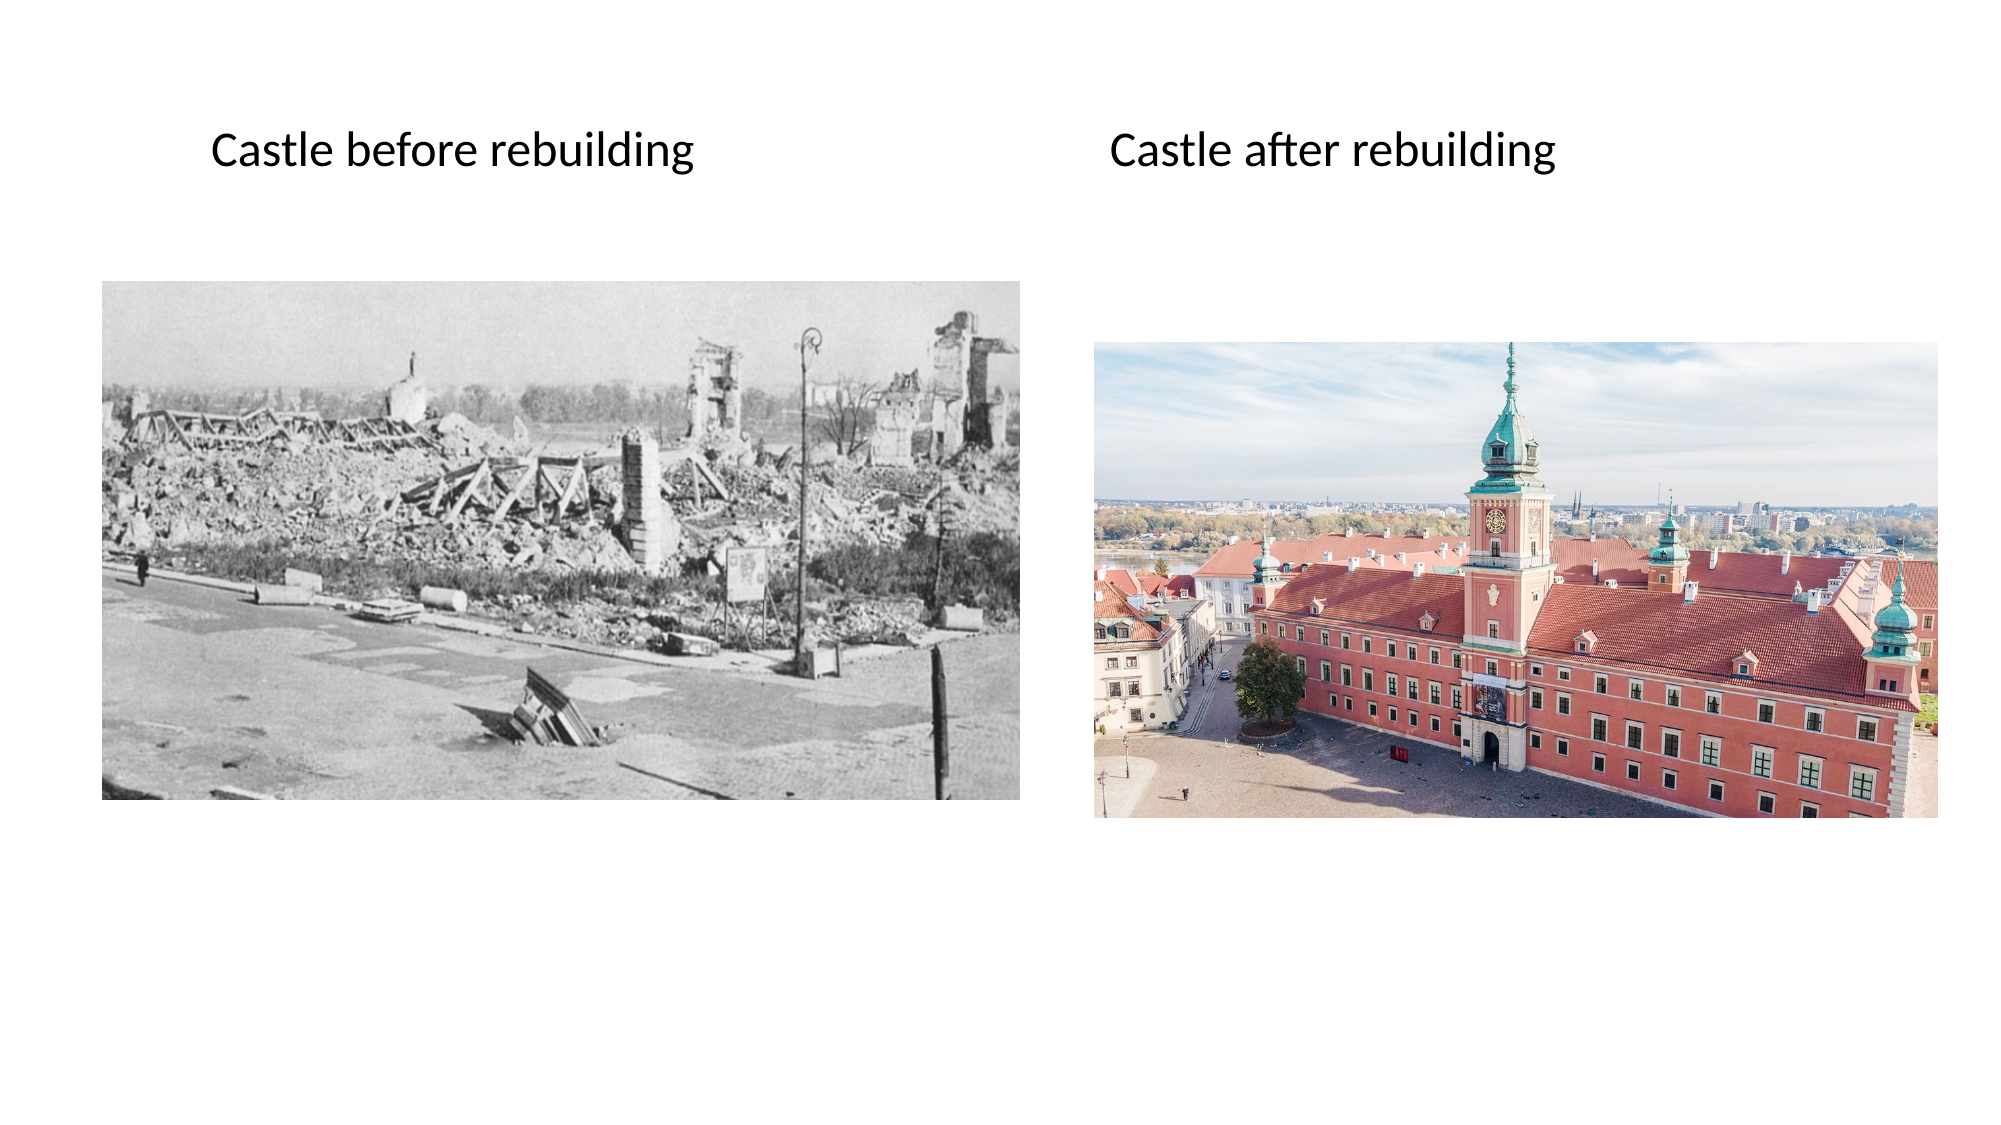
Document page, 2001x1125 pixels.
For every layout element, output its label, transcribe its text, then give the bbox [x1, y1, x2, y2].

picture [102, 281, 1020, 800]
picture [1094, 342, 1938, 818]
text_box Castle before rebuilding [196, 64, 1042, 185]
text_box Castle after rebuilding [1094, 109, 1781, 185]
